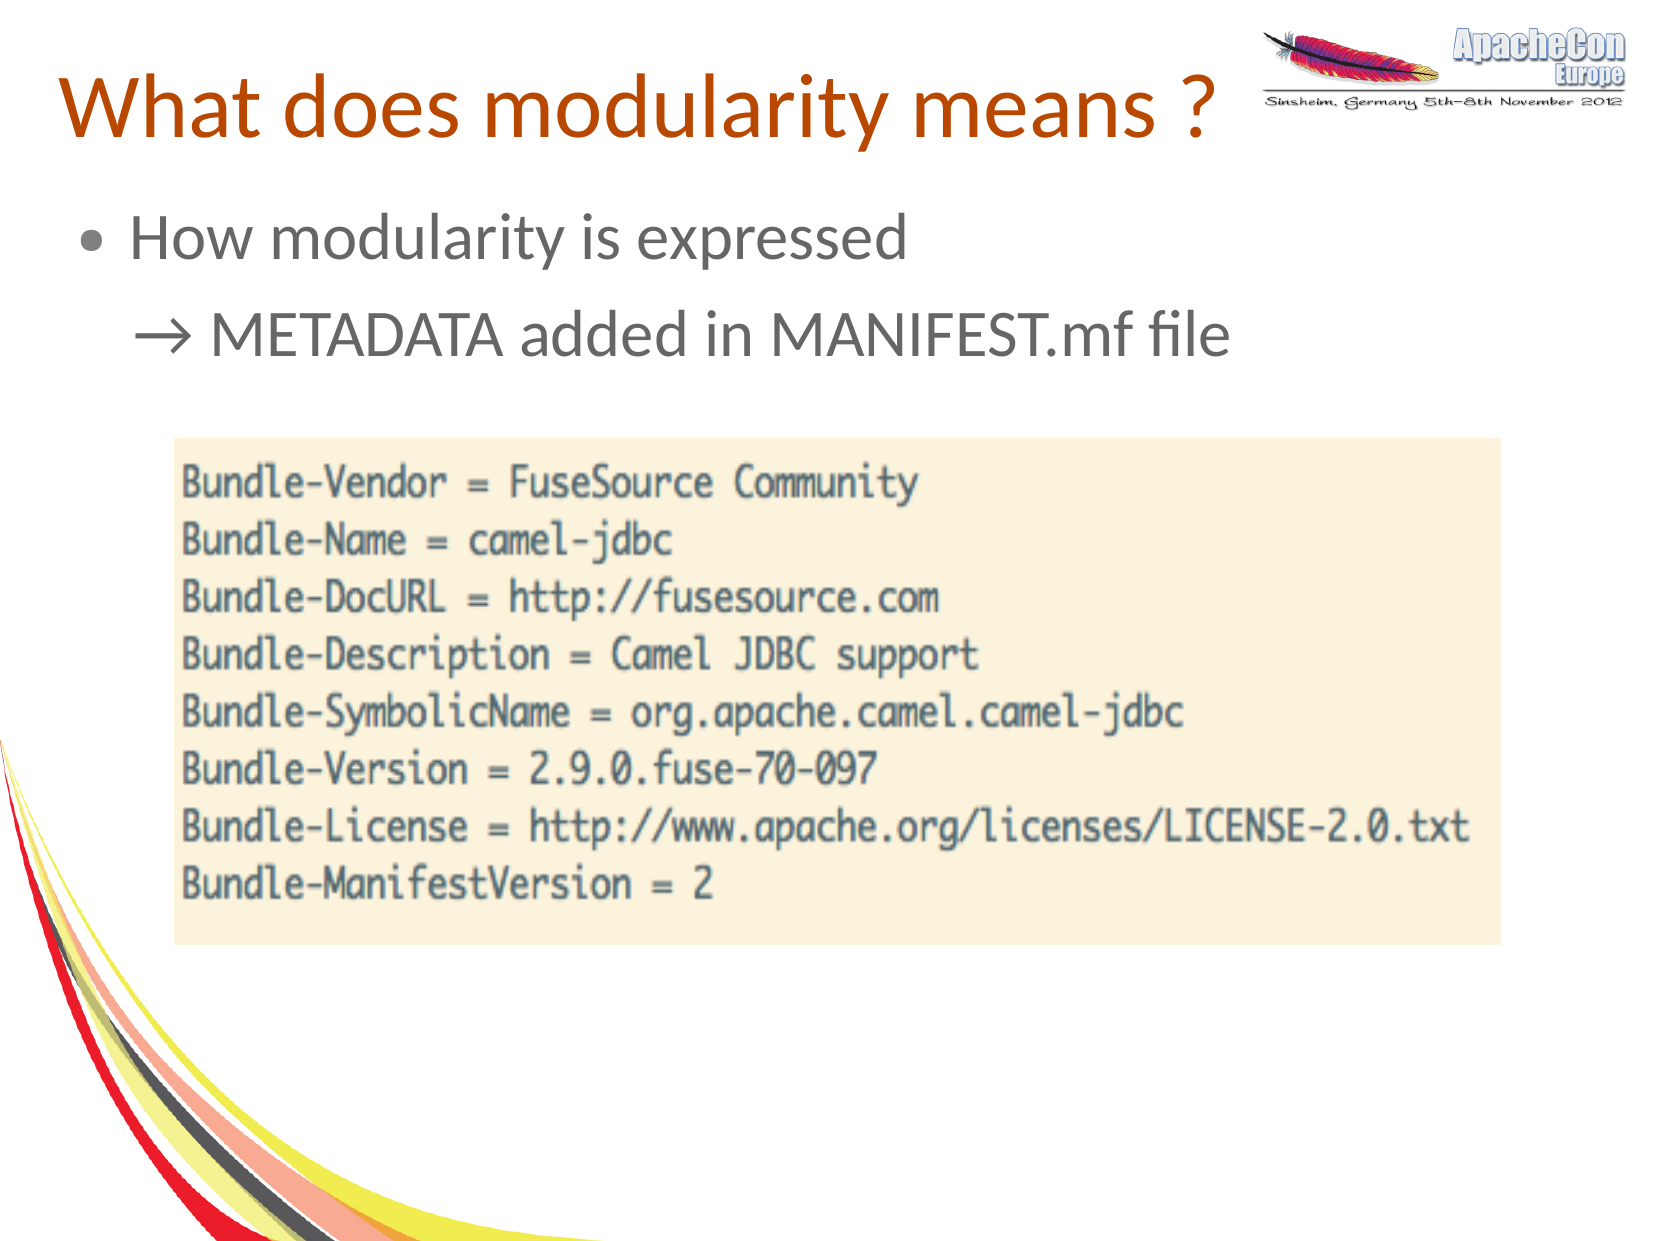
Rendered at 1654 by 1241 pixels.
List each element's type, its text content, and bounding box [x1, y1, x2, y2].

title What does modularity means ? [59, 59, 1418, 171]
list How modularity is expressed → METADATA added in MANIFEST.mf file [59, 209, 1418, 916]
picture [0, 0, 1654, 1241]
